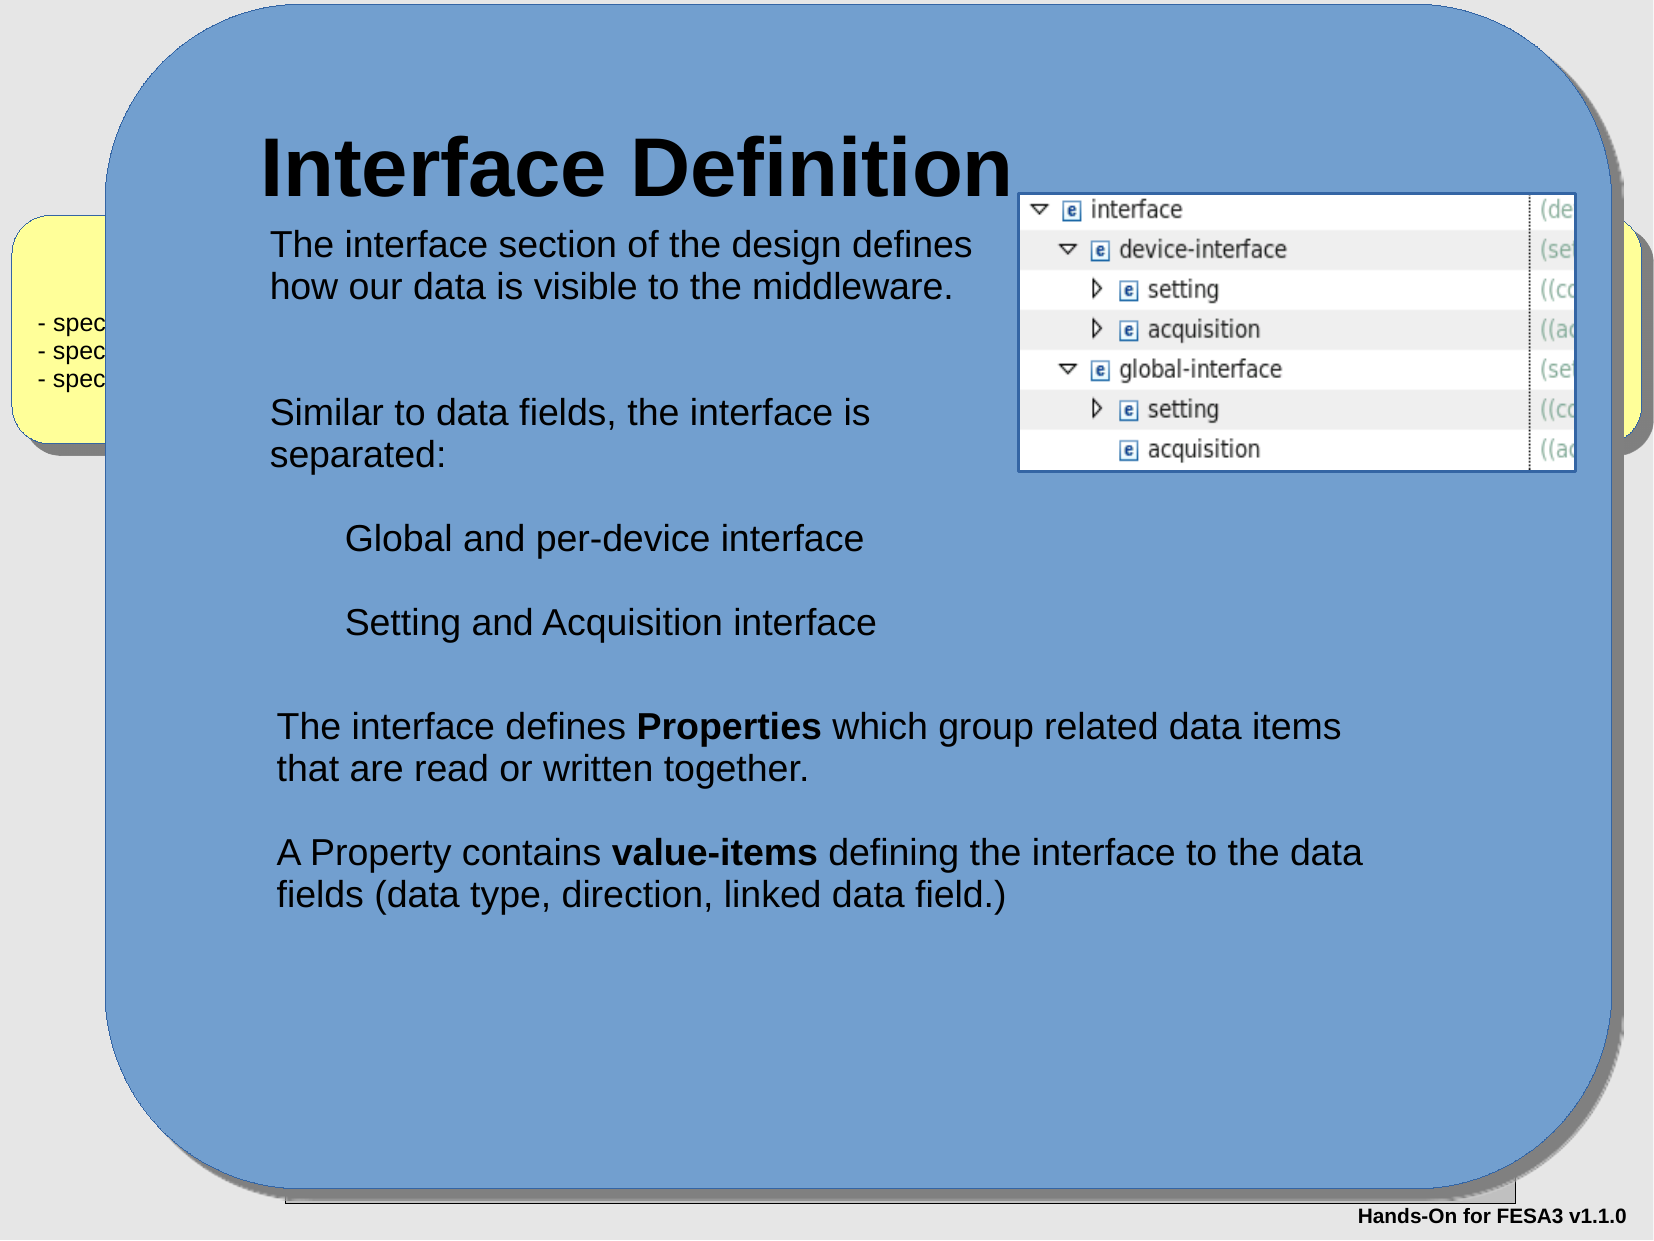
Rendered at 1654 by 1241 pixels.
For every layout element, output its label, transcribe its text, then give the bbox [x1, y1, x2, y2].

text_box Interface Definition [245, 67, 1486, 316]
text_box The interface section of the design defines how our data is visible to the middleware. Similar to data fields, the interface is separated: Global and per-device interface Setting and Acquisition interface [255, 216, 1017, 777]
text_box The interface defines Properties which group related data items that are read or written together. A Property contains value-items defining the interface to the data fields (data type, direction, linked data field.) [261, 698, 1396, 1241]
text_box [105, 4, 1612, 1189]
picture [1020, 195, 1575, 470]
